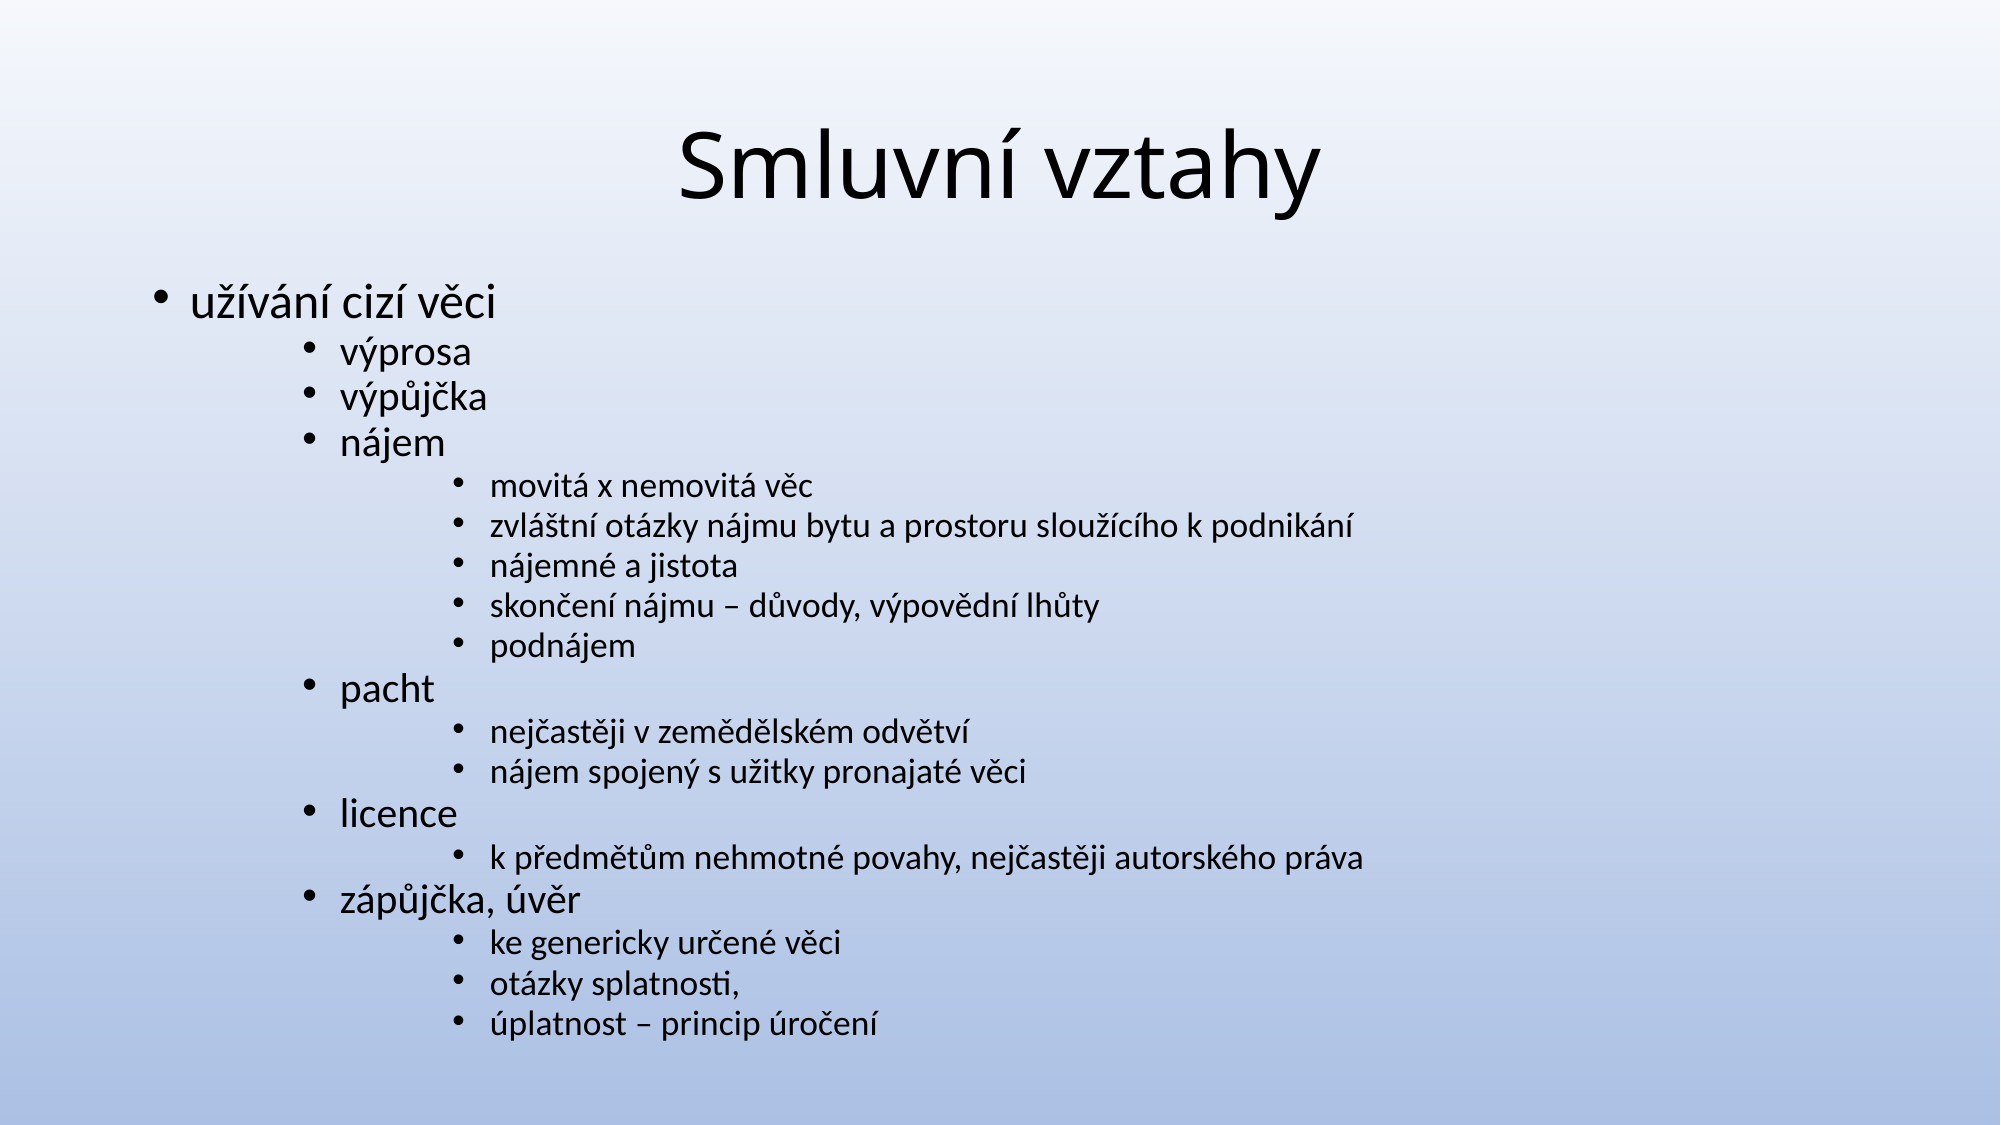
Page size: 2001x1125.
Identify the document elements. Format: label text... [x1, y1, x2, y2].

title Smluvní vztahy [137, 59, 1863, 277]
list užívání cizí věci výprosa výpůjčka nájem movitá x nemovitá věc zvláštní otázky nájmu bytu a prostoru sloužícího k podnikání nájemné a jistota skončení nájmu – důvody, výpovědní lhůty podnájem pacht nejčastěji v zemědělském odvětví nájem spojený s užitky pronajaté věci licence k předmětům nehmotné povahy, nejčastěji autorského práva zápůjčka, úvěr ke genericky určené věci otázky splatnosti, úplatnost – princip úročení [137, 277, 1863, 1121]
